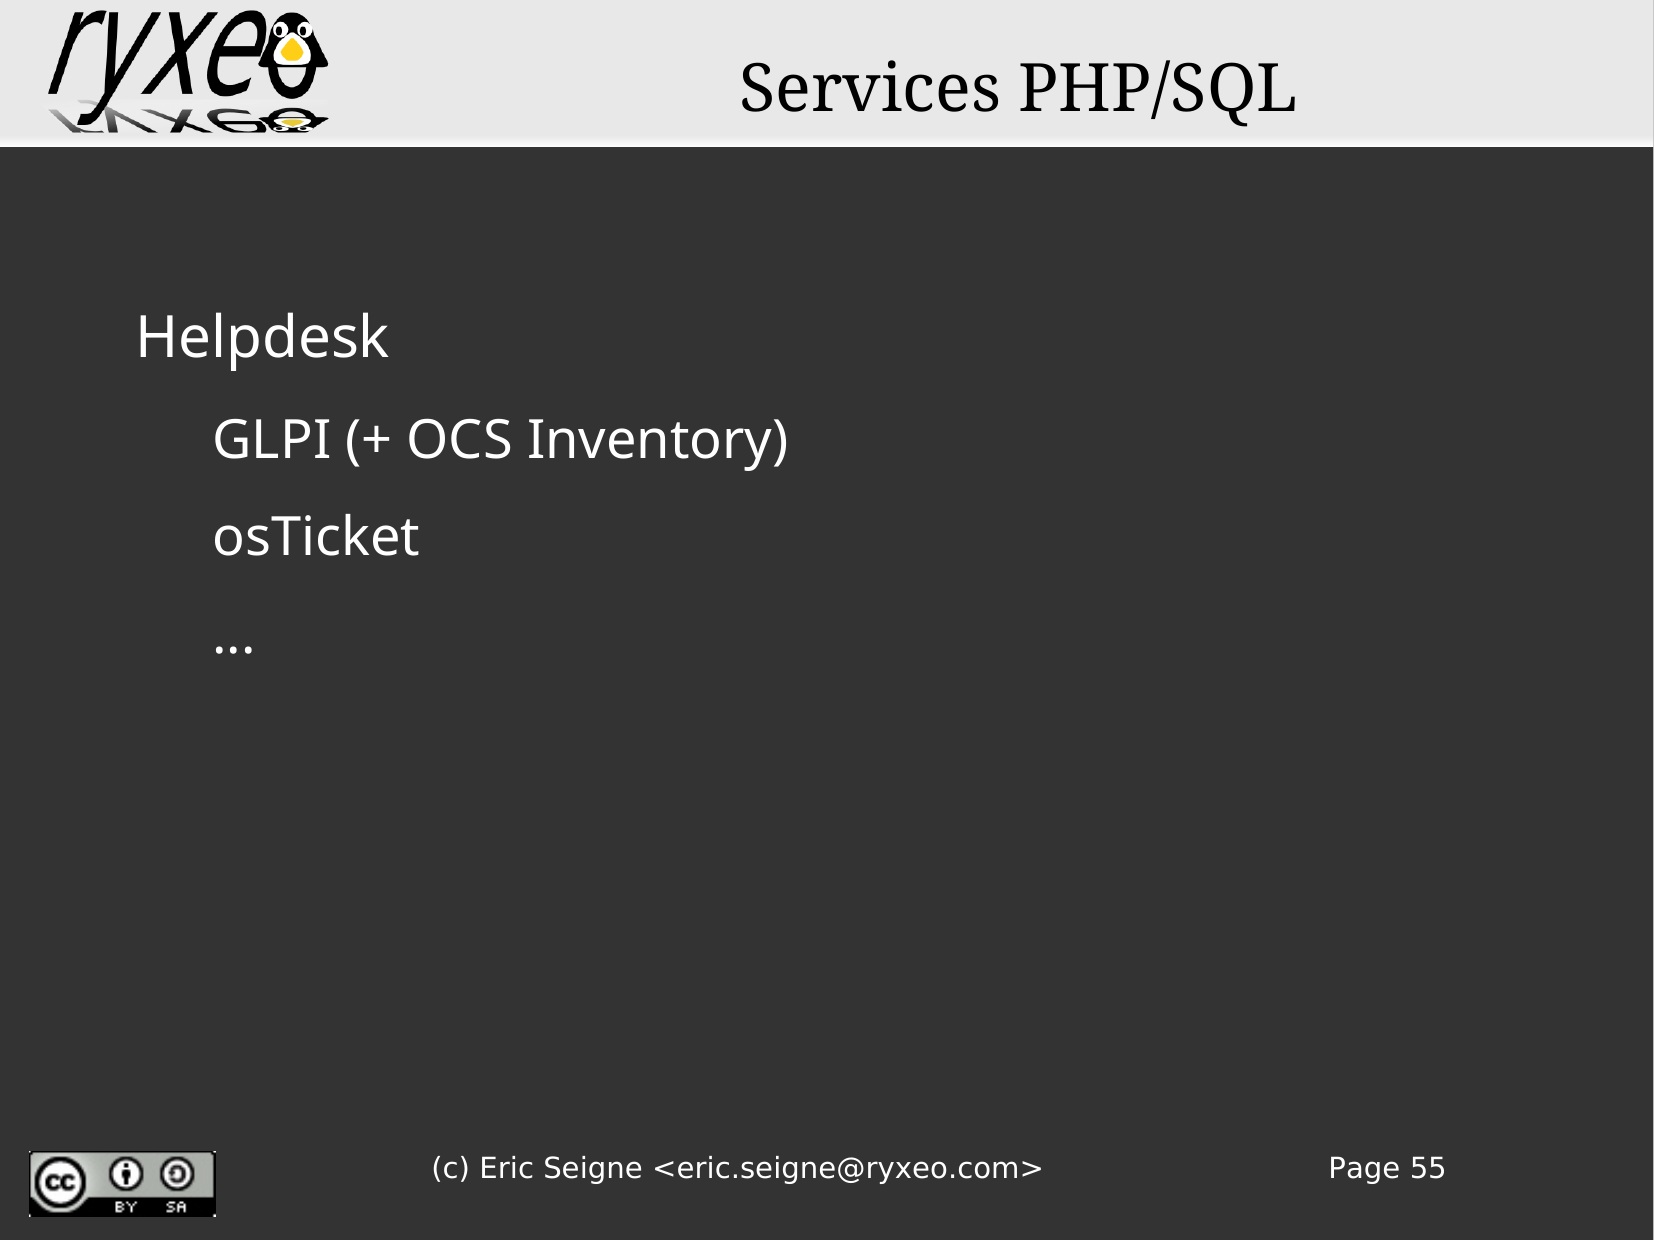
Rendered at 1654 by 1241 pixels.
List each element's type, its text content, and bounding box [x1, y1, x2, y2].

list Helpdesk GLPI (+ OCS Inventory) osTicket ... [118, 295, 1522, 1117]
title Services PHP/SQL [442, 36, 1595, 135]
picture [0, 0, 1654, 147]
picture [29, 1151, 216, 1217]
